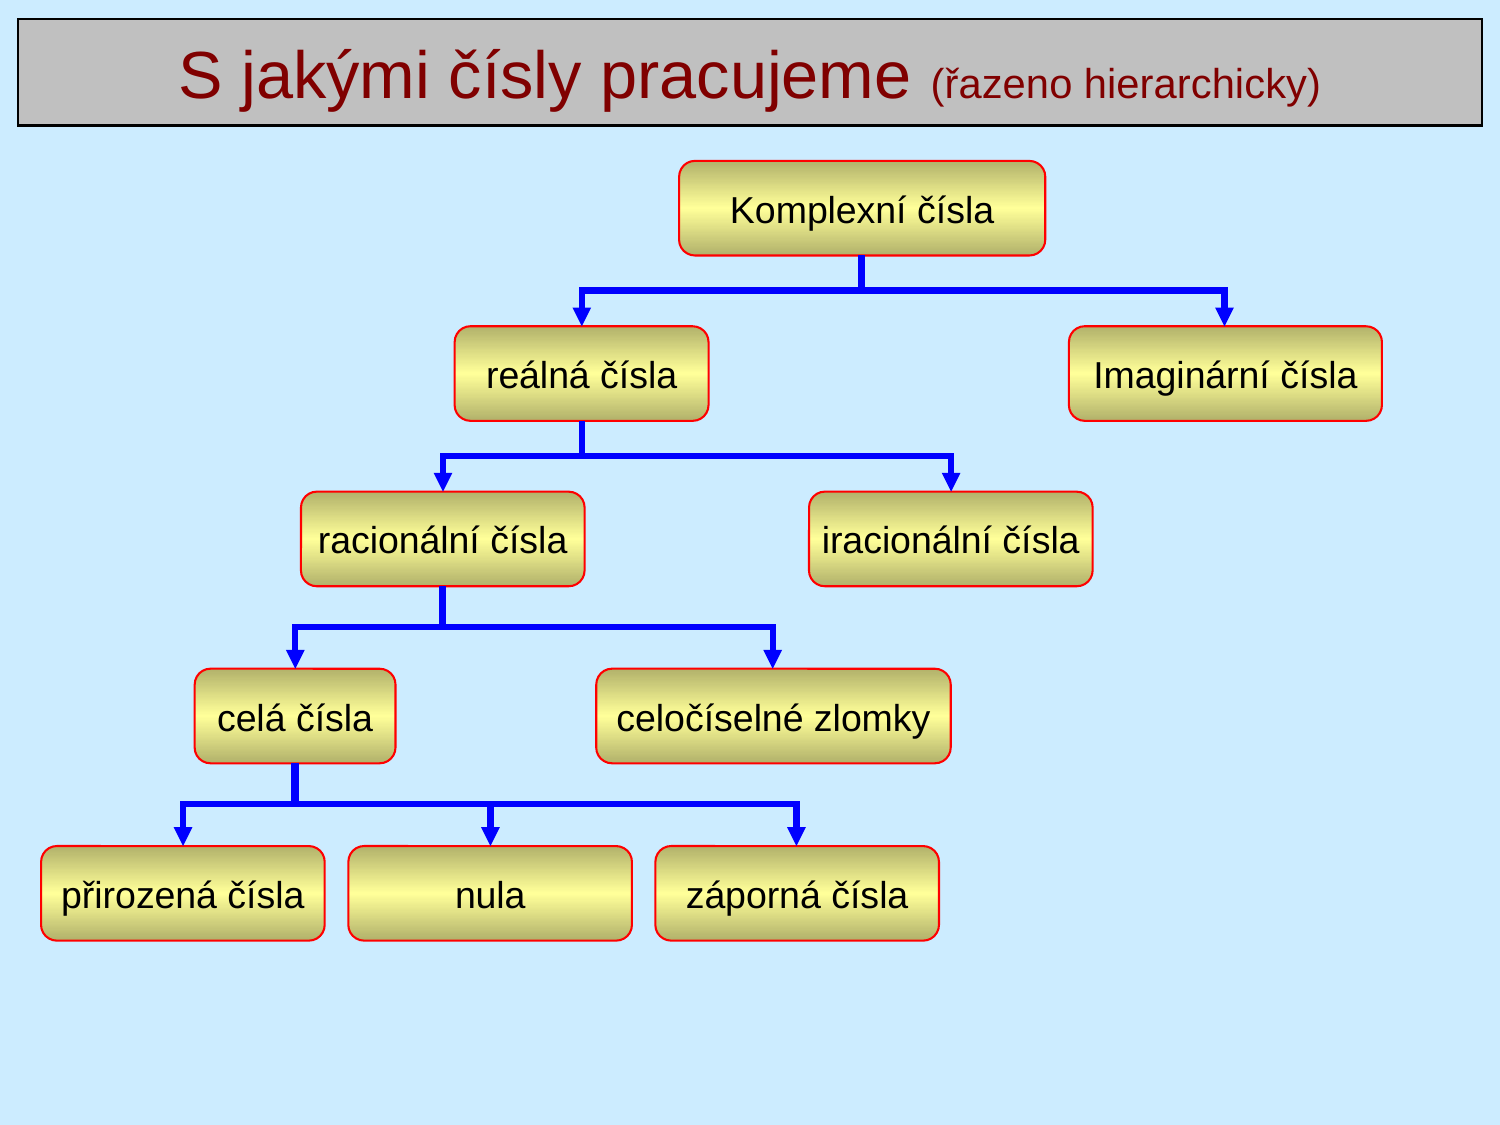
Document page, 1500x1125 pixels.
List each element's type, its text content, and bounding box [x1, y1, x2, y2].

text_box nula [348, 846, 632, 941]
text_box reálná čísla [454, 326, 709, 421]
title S jakými čísly pracujeme (řazeno hierarchicky) [17, 19, 1483, 126]
text_box celočíselné zlomky [596, 668, 951, 764]
text_box racionální čísla [300, 491, 585, 587]
text_box Komplexní čísla [679, 160, 1046, 256]
text_box záporná čísla [655, 846, 939, 941]
text_box Imaginární čísla [1068, 326, 1382, 421]
text_box přirozená čísla [41, 846, 325, 941]
text_box iracionální čísla [808, 491, 1093, 587]
text_box celá čísla [194, 668, 396, 764]
